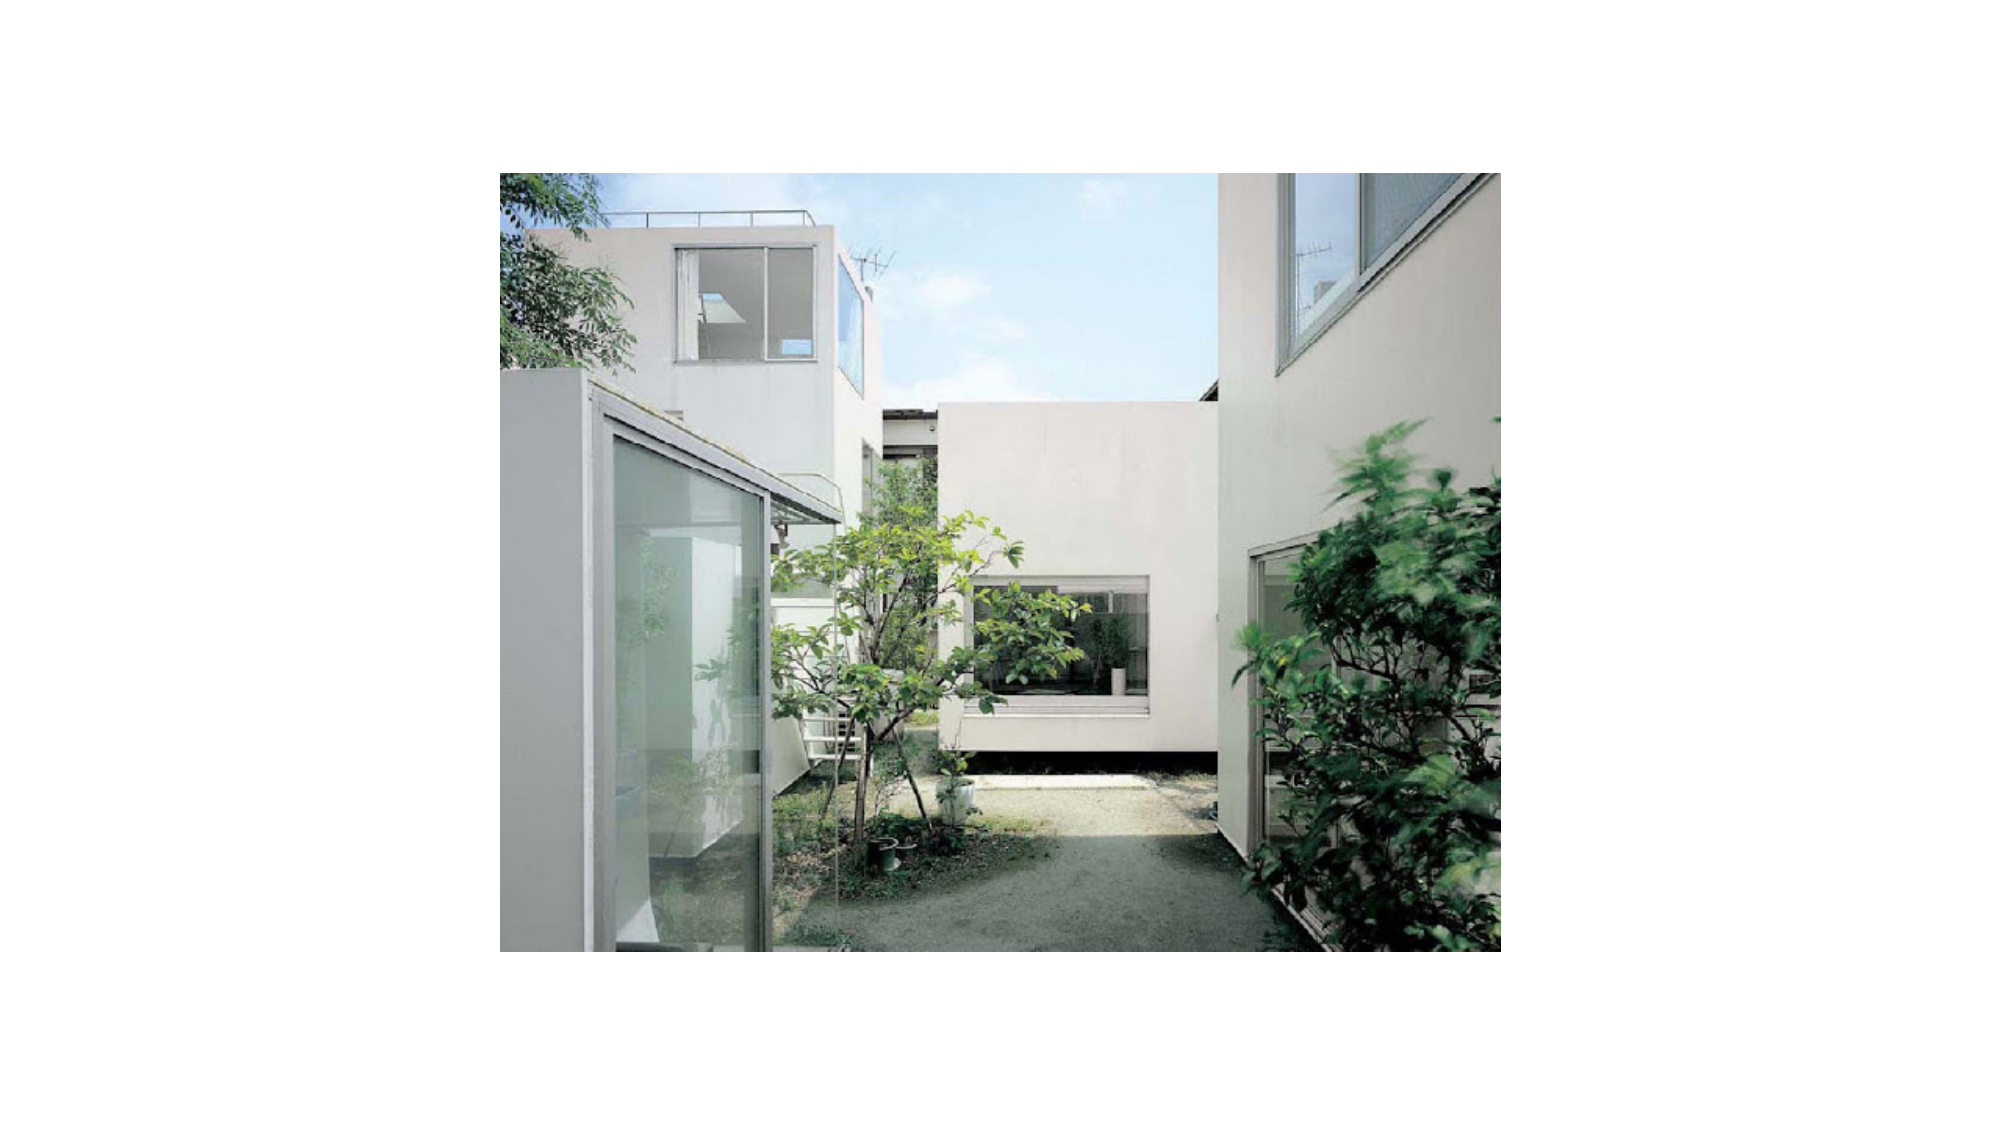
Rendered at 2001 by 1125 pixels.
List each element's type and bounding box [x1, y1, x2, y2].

picture [500, 173, 1501, 952]
